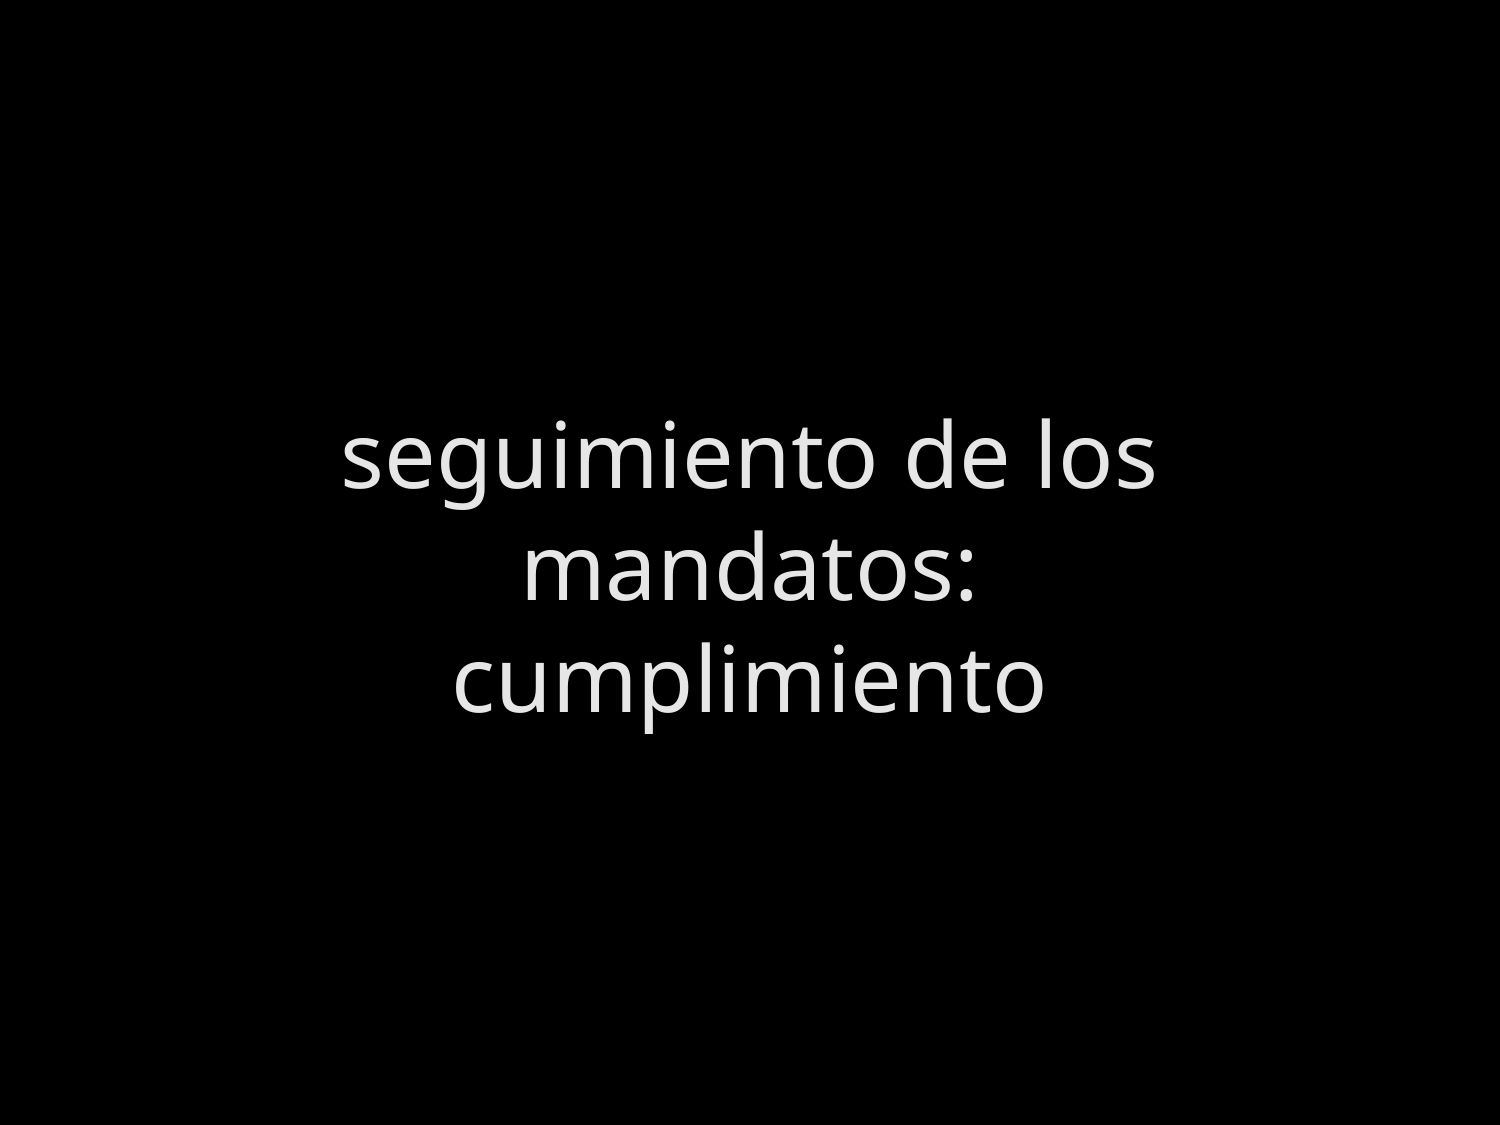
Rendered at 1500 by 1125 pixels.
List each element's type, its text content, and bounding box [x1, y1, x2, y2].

subtitle seguimiento de los mandatos: cumplimiento [109, 112, 1391, 1013]
